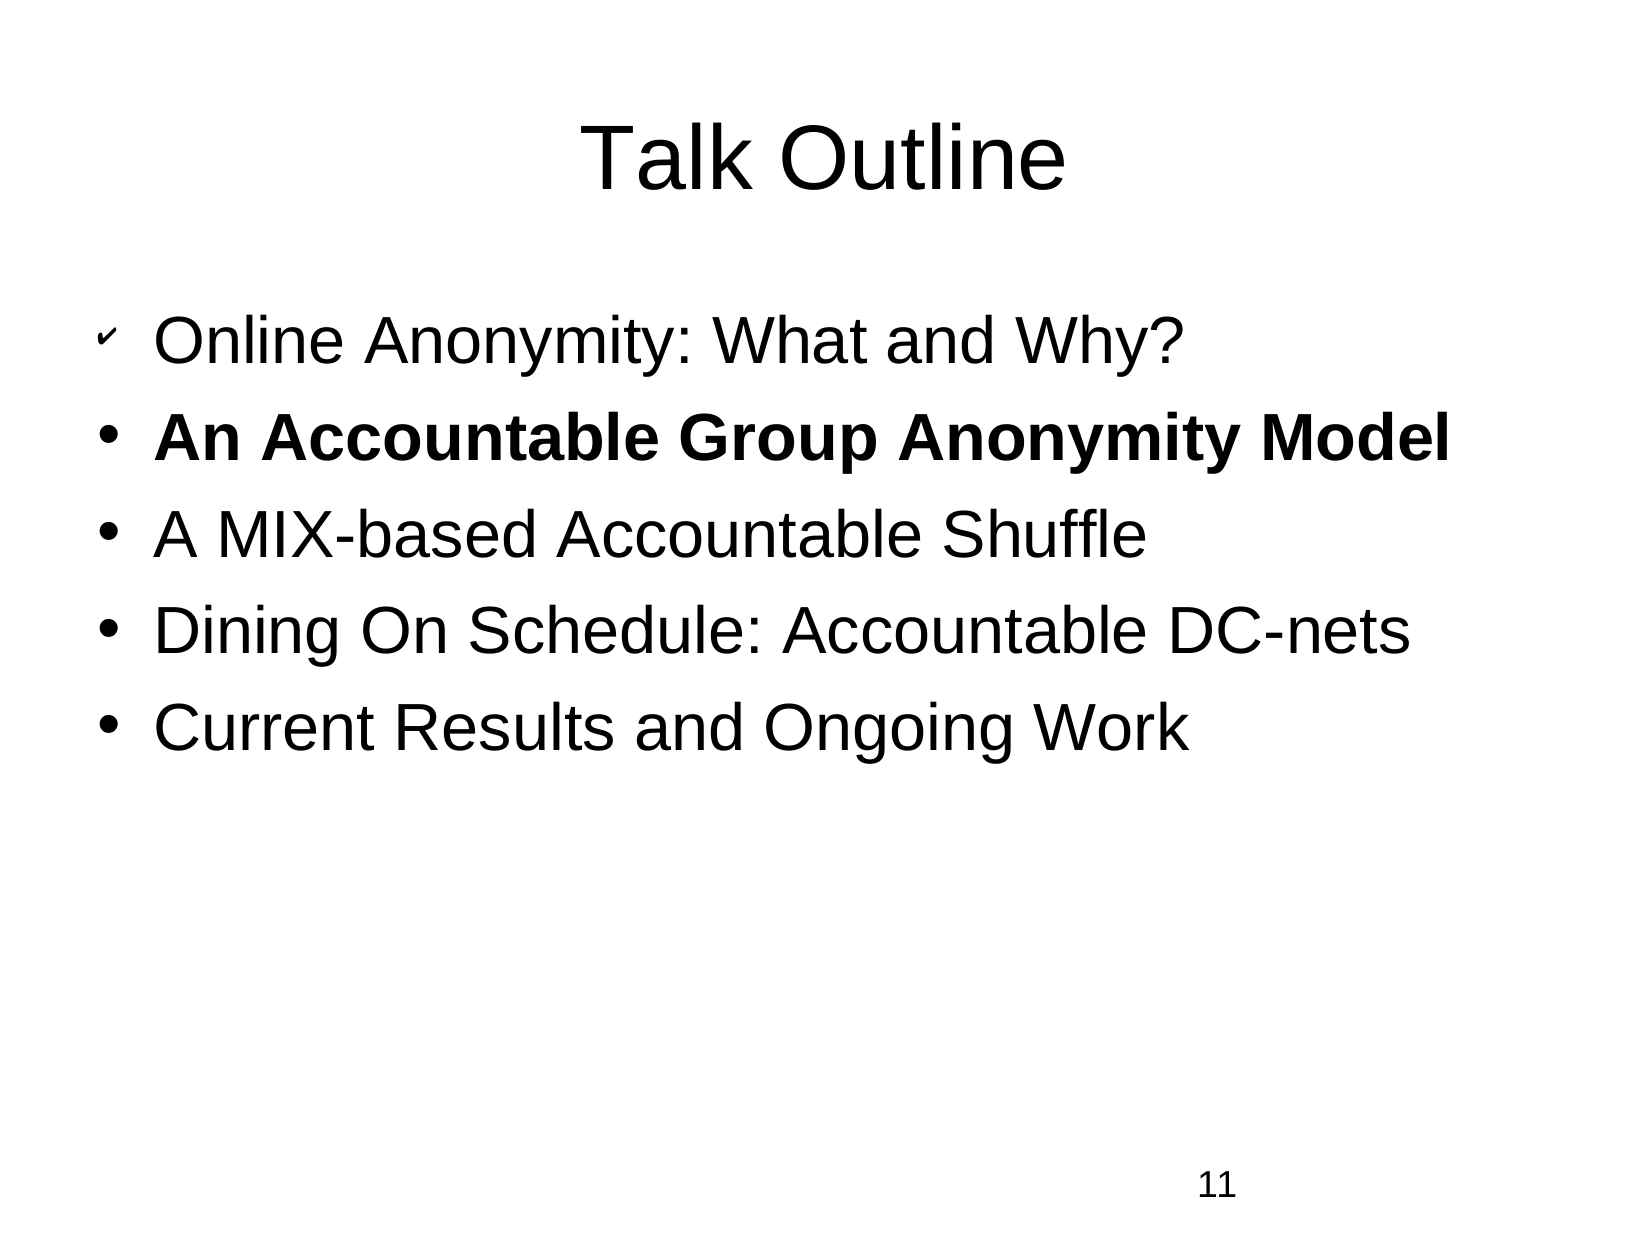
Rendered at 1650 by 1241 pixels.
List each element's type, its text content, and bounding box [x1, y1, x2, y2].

title Talk Outline [82, 49, 1568, 257]
list Online Anonymity: What and Why? An Accountable Group Anonymity Model A MIX-based Accountable Shuffle Dining On Schedule: Accountable DC-nets Current Results and Ongoing Work [82, 289, 1568, 1109]
